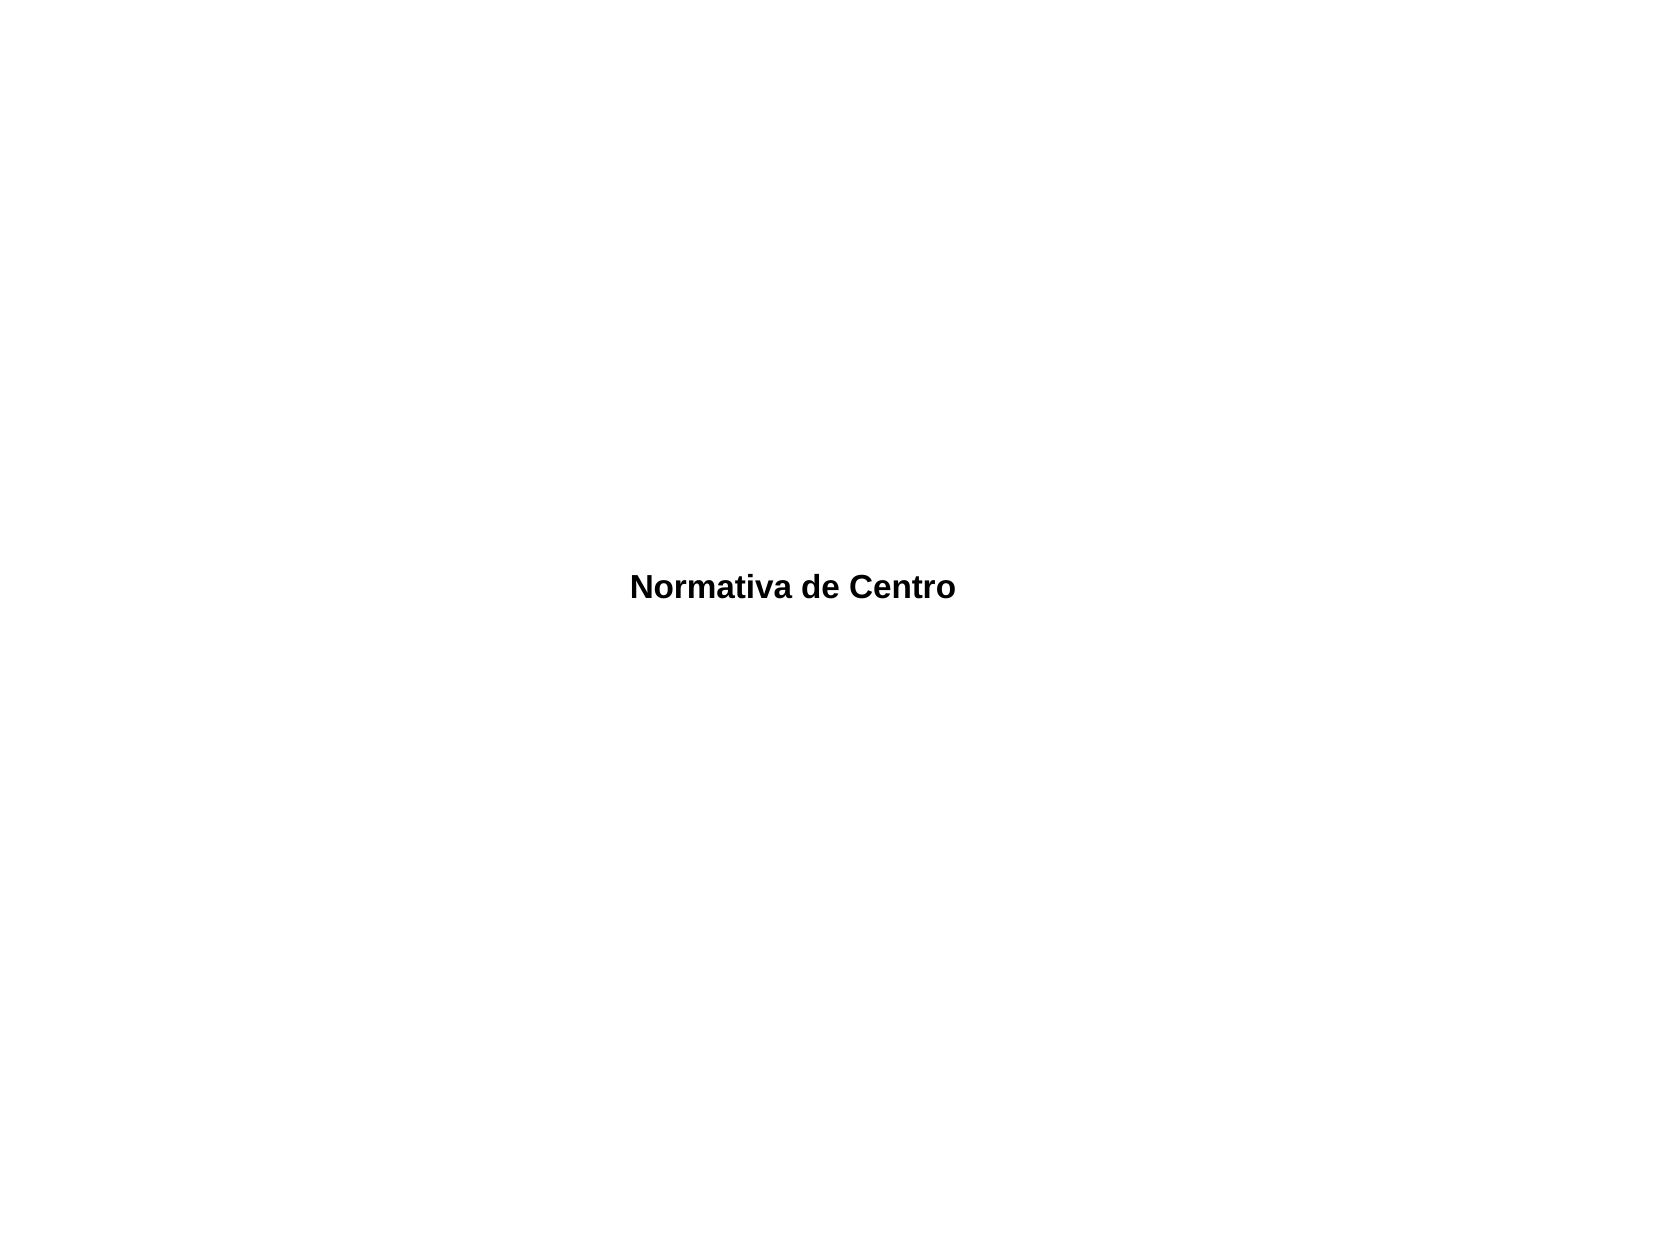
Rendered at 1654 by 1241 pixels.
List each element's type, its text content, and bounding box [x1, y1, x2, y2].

text_box Normativa de Centro [22, 561, 1654, 835]
